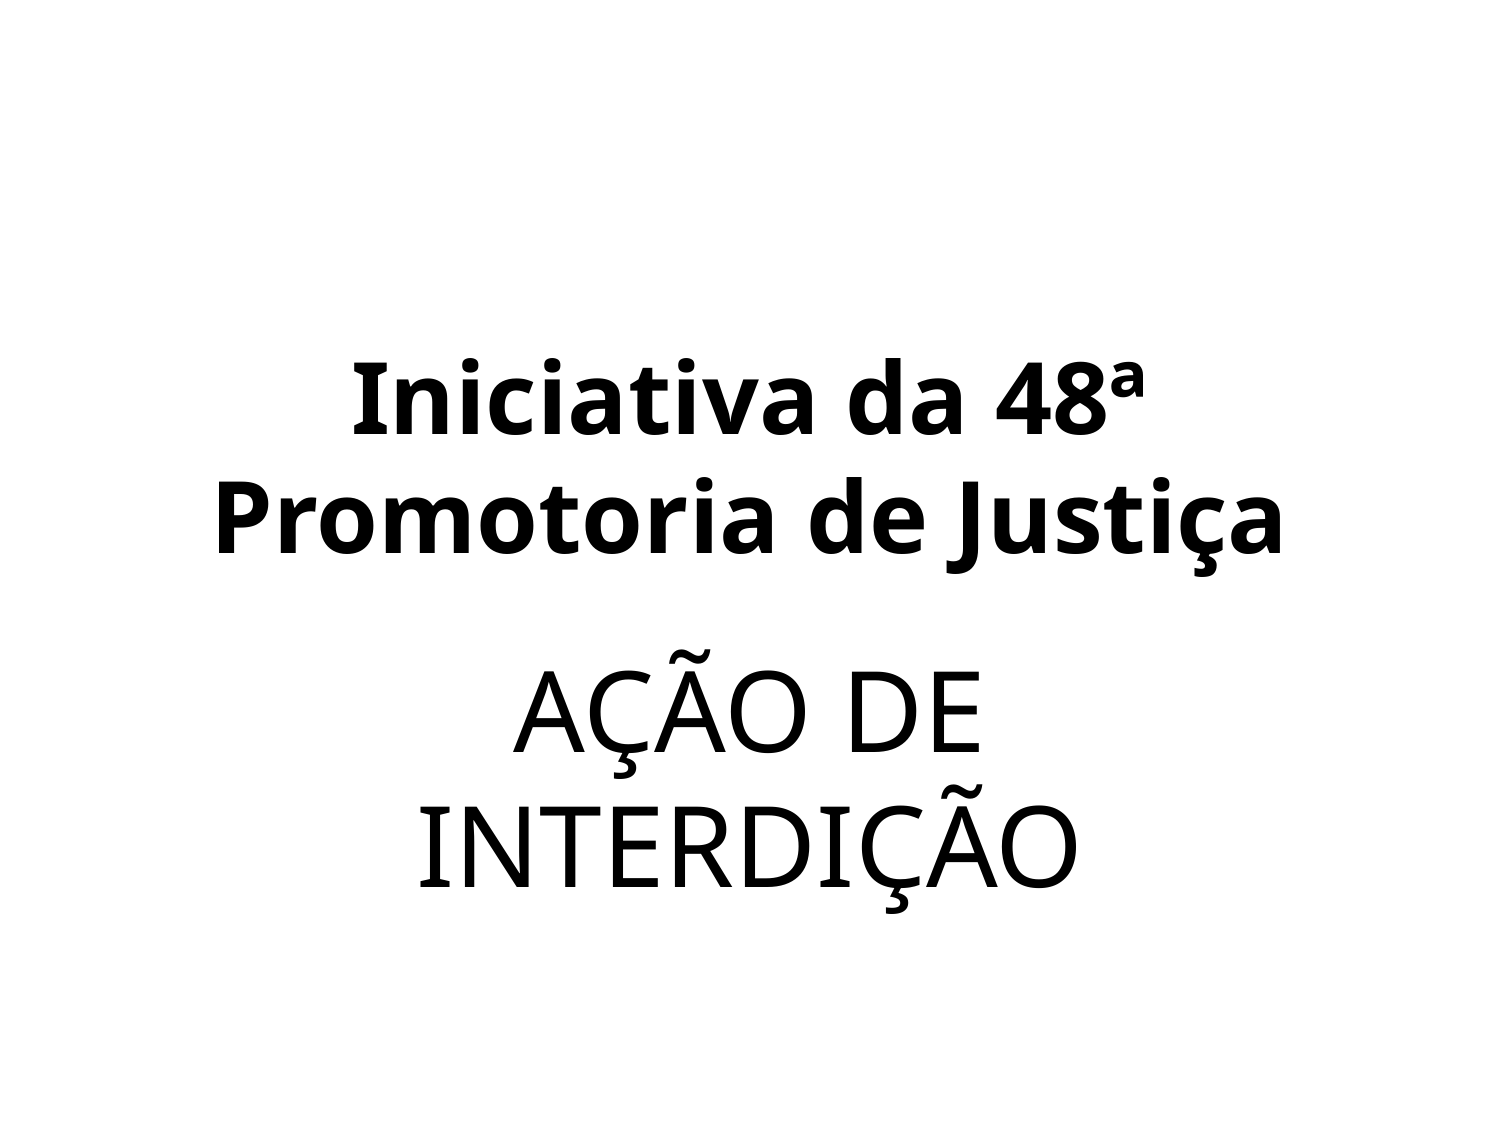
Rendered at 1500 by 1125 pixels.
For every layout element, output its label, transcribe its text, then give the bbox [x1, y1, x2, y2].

title Iniciativa da 48ª Promotoria de Justiça [112, 326, 1388, 568]
subtitle AÇÃO DE INTERDIÇÃO [225, 632, 1275, 830]
